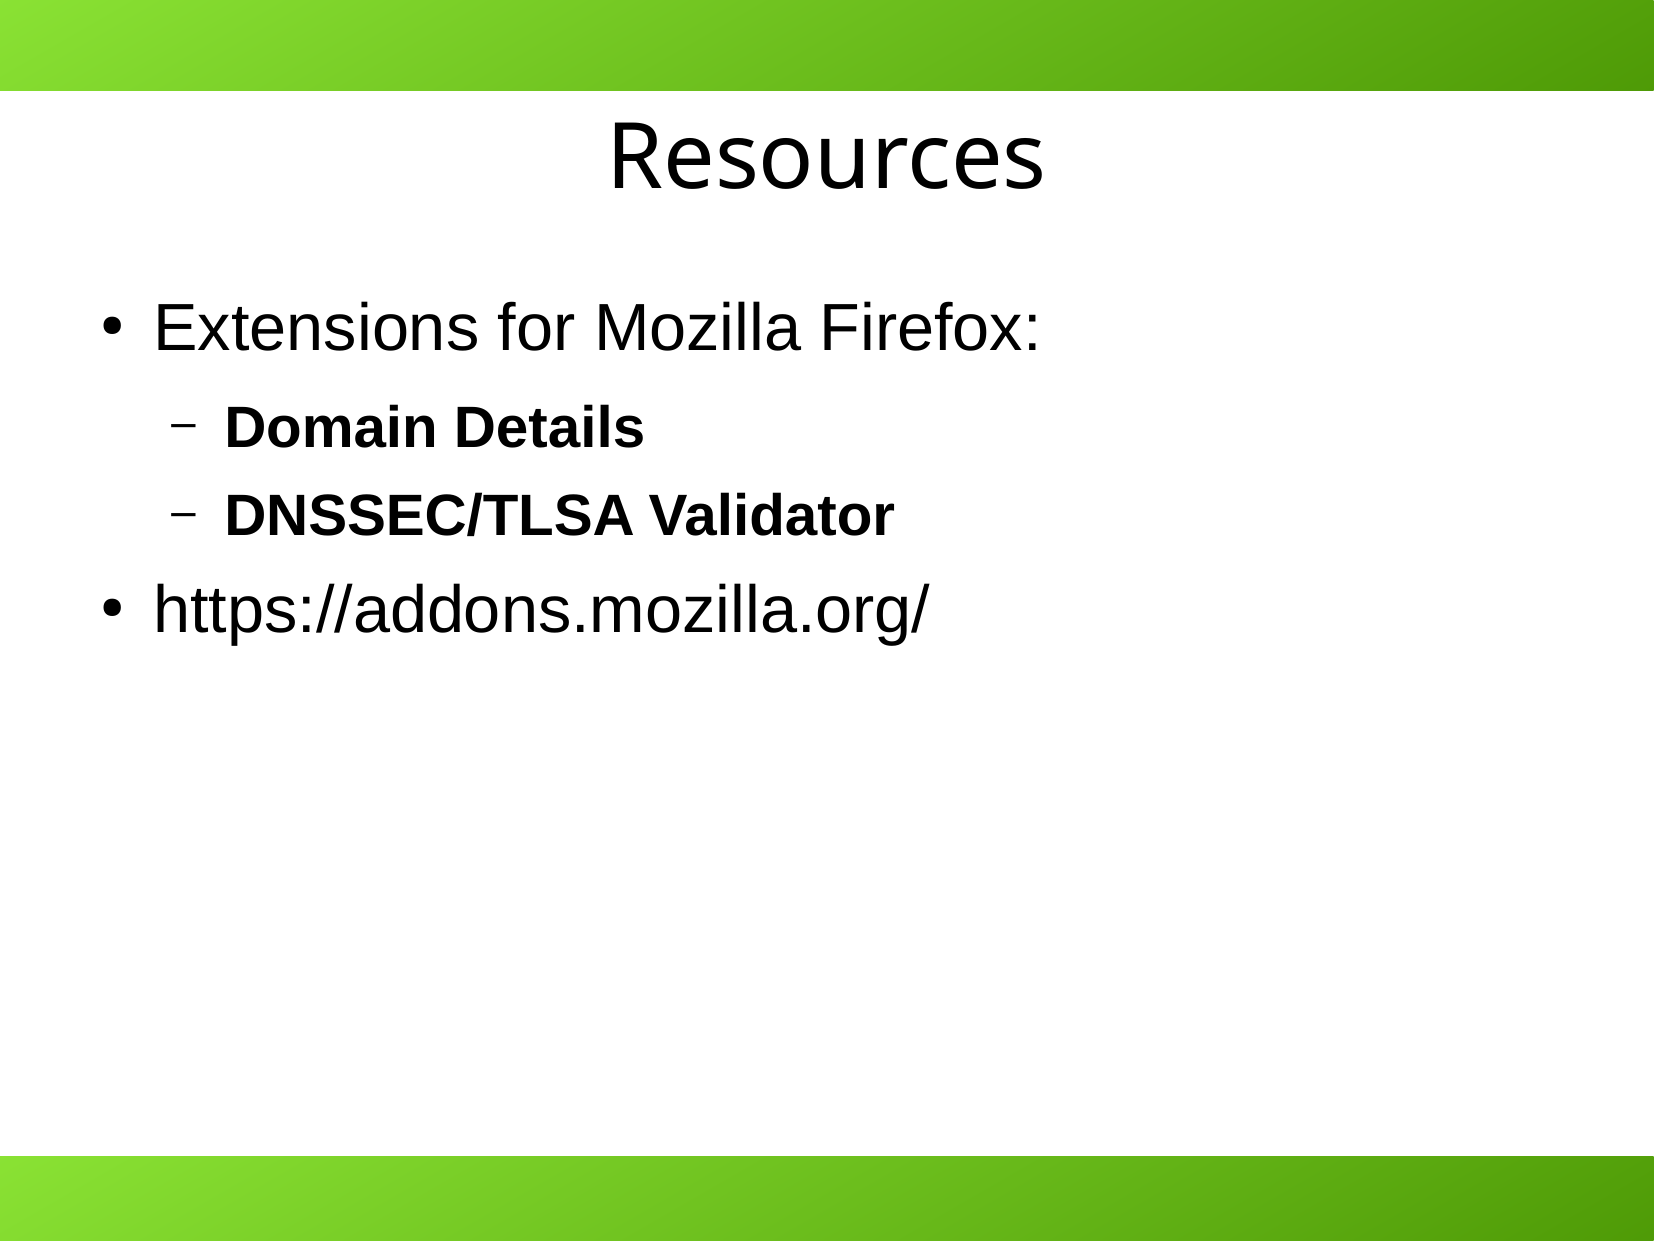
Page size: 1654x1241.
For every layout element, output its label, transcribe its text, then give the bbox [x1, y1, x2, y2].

list Extensions for Mozilla Firefox: Domain Details DNSSEC/TLSA Validator https://addons.mozilla.org/ [82, 290, 1571, 1010]
title Resources [82, 49, 1571, 257]
